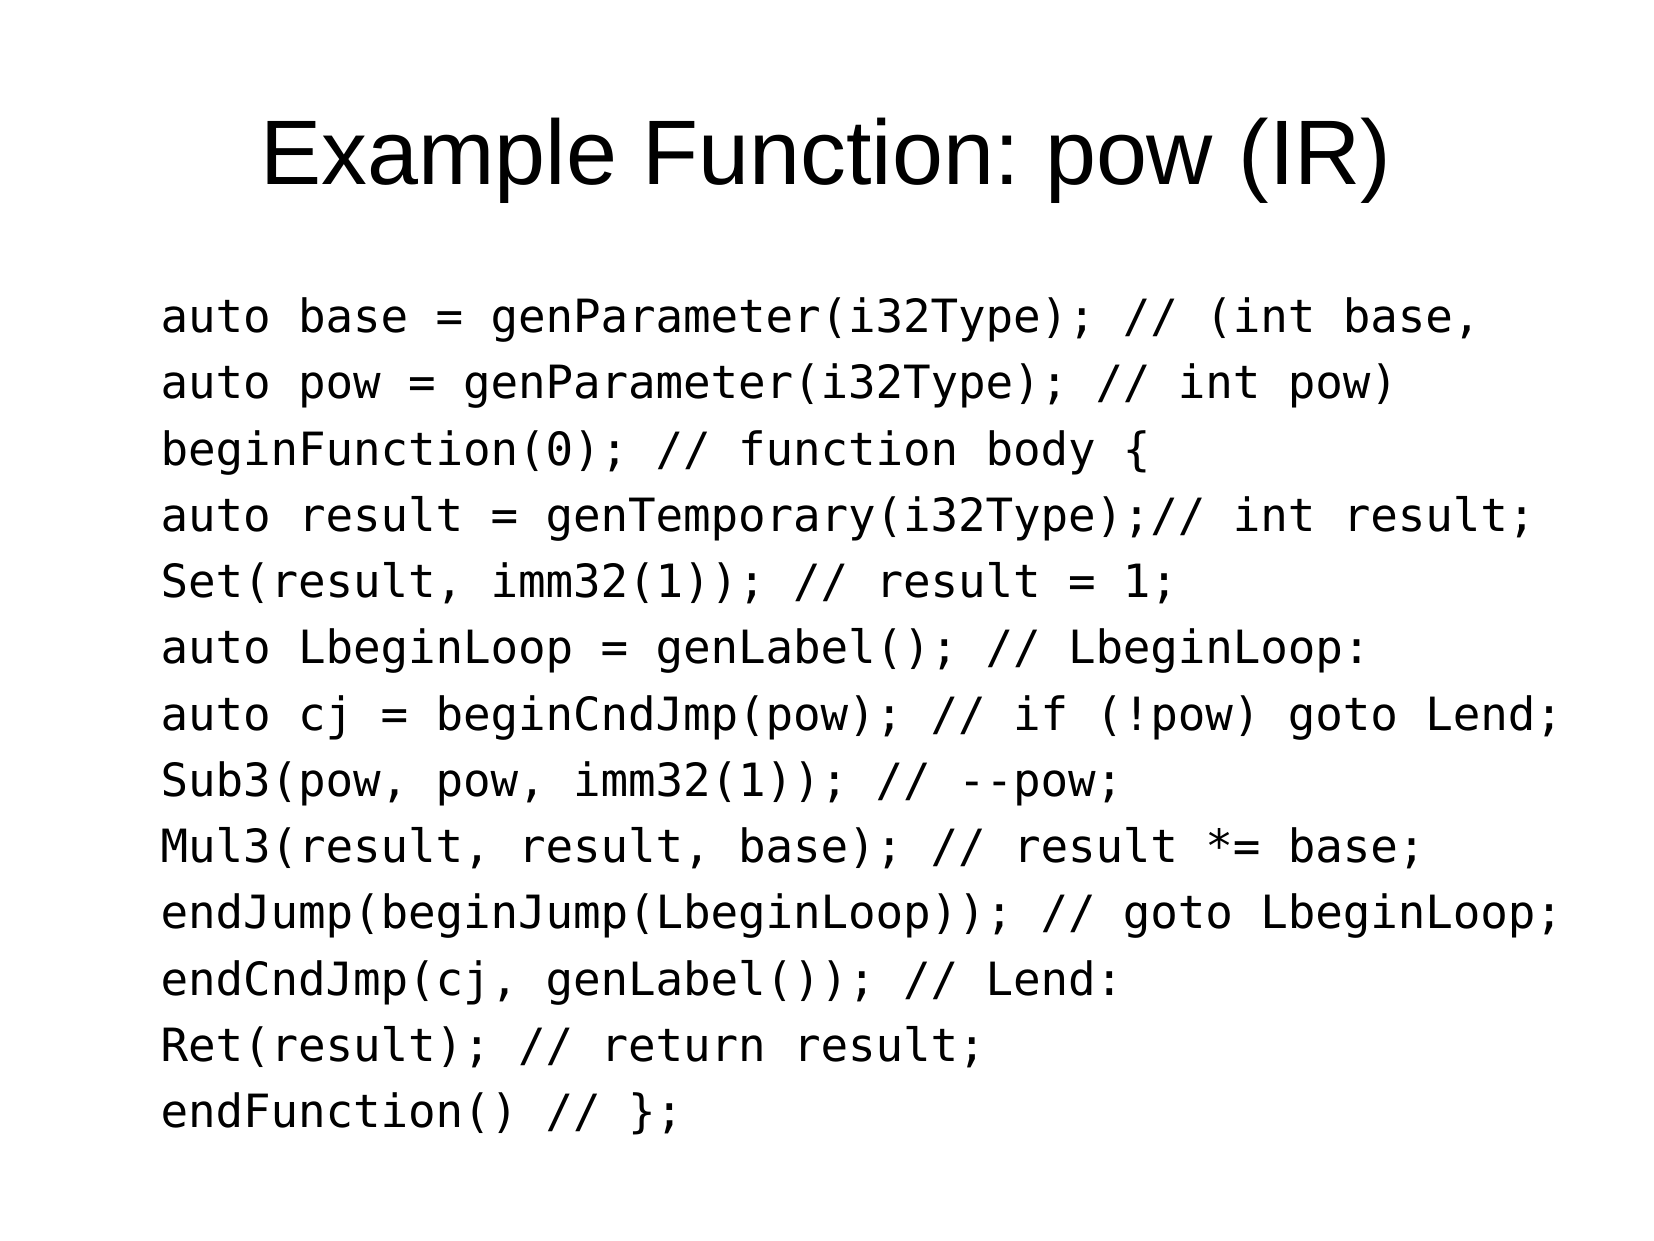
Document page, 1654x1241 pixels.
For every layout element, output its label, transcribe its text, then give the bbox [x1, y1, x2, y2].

list auto base = genParameter(i32Type); // (int base, auto pow = genParameter(i32Type); // int pow) beginFunction(0); // function body { auto result = genTemporary(i32Type);// int result; Set(result, imm32(1)); // result = 1; auto LbeginLoop = genLabel(); // LbeginLoop: auto cj = beginCndJmp(pow); // if (!pow) goto Lend; Sub3(pow, pow, imm32(1)); // --pow; Mul3(result, result, base); // result *= base; endJump(beginJump(LbeginLoop)); // goto LbeginLoop; endCndJmp(cj, genLabel()); // Lend: Ret(result); // return result; endFunction() // }; [82, 290, 1576, 1186]
title Example Function: pow (IR) [82, 49, 1571, 257]
